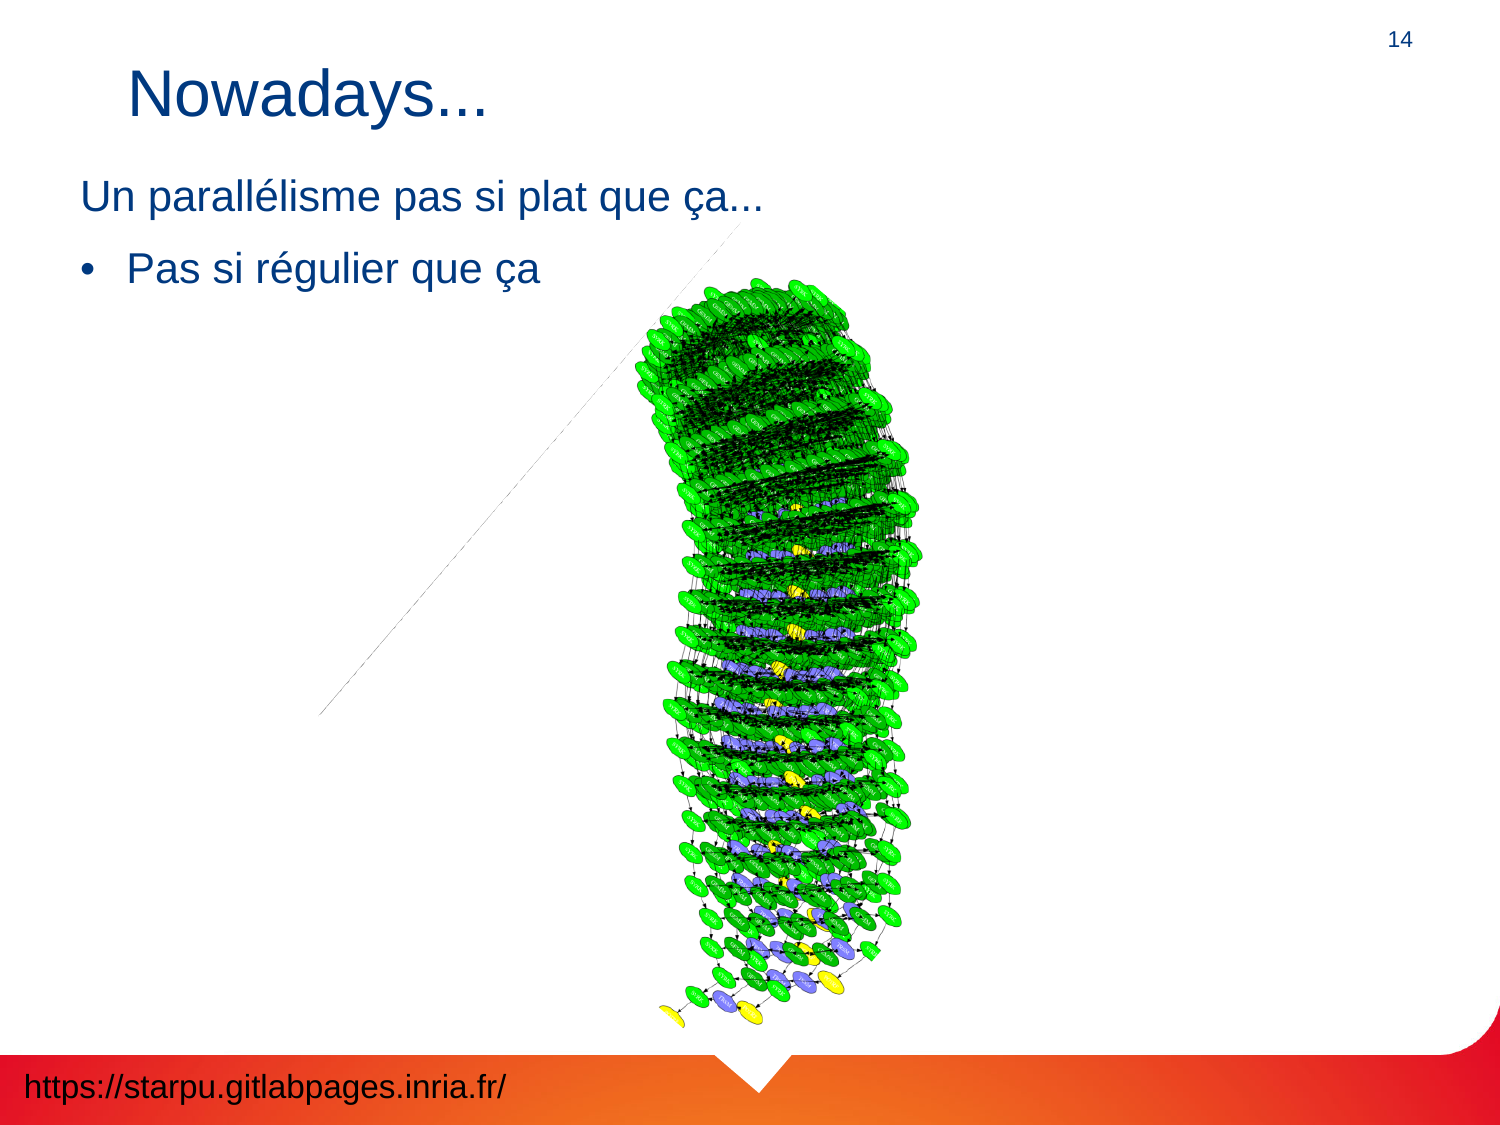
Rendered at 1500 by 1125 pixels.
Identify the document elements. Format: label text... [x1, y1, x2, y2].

list Un parallélisme pas si plat que ça... Pas si régulier que ça [65, 164, 1428, 946]
title Nowadays... [112, 0, 1474, 188]
picture [0, 946, 1500, 1125]
